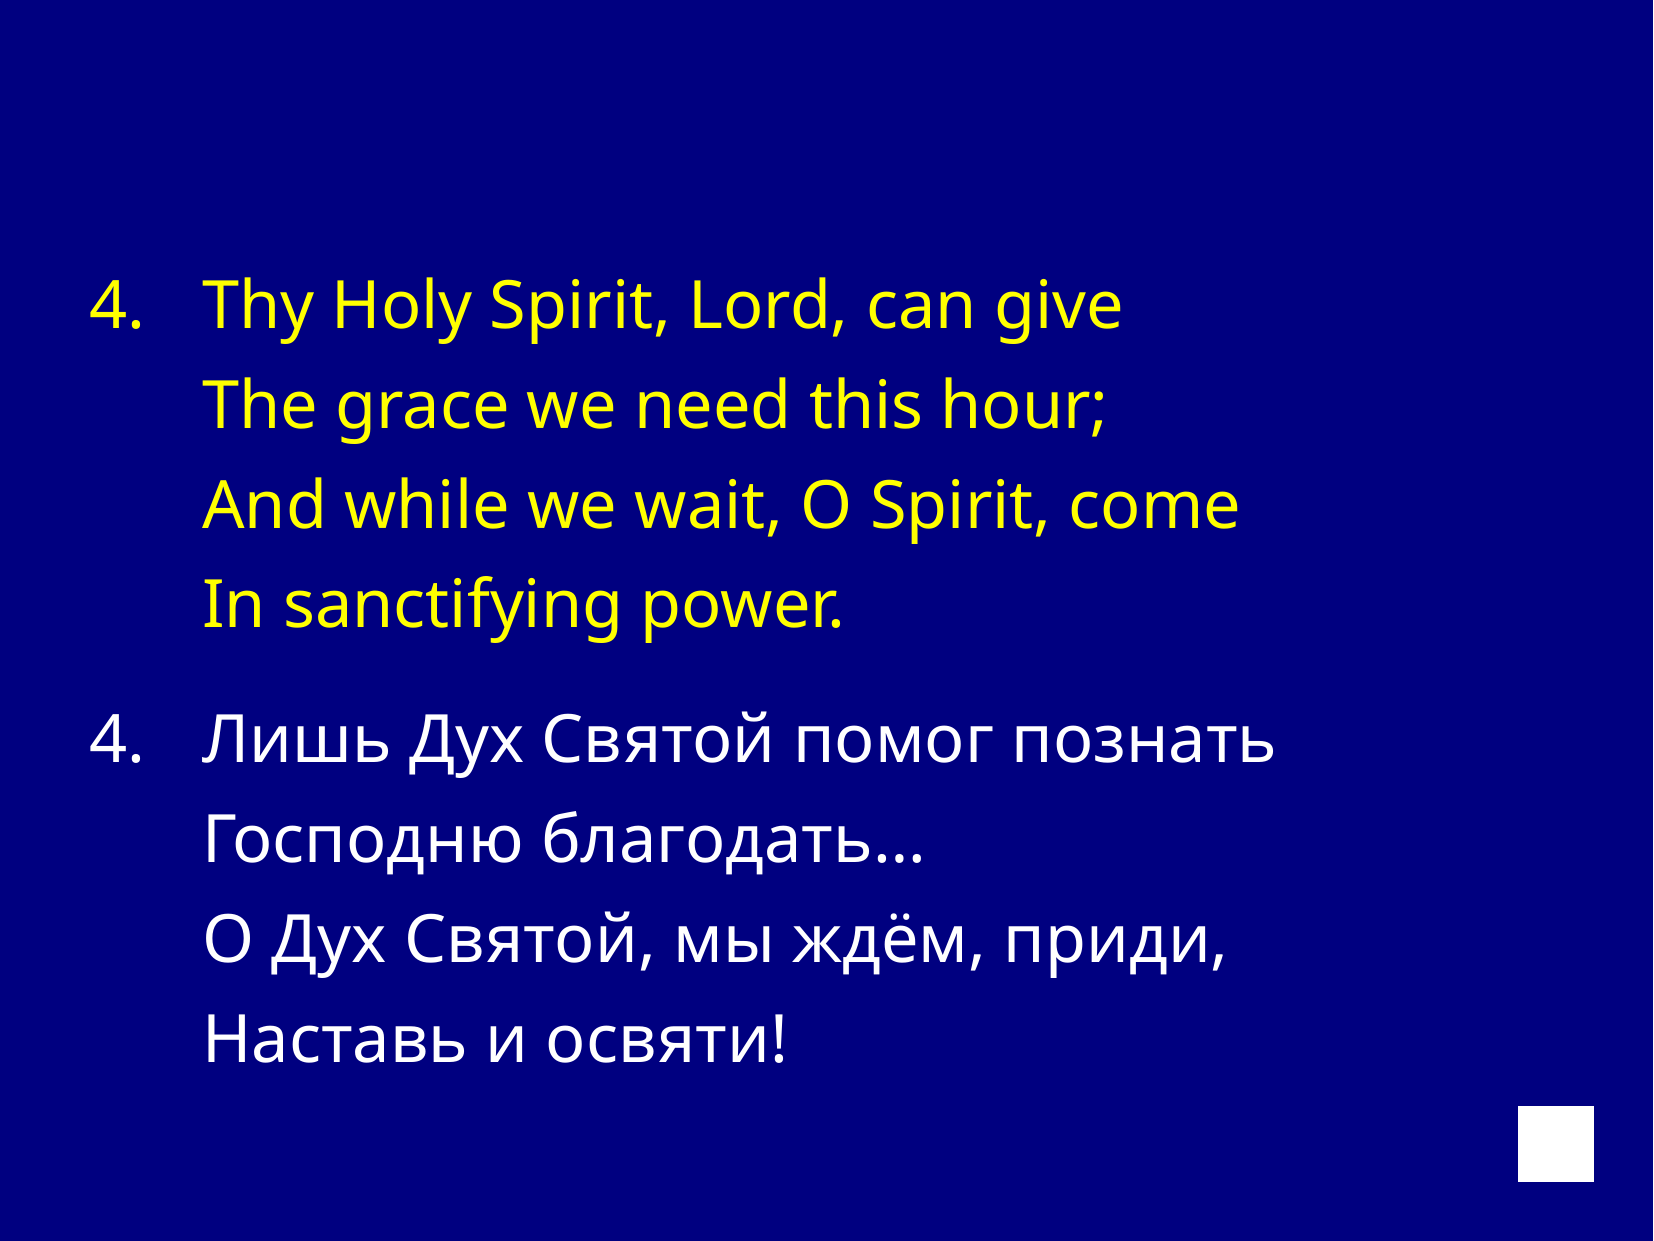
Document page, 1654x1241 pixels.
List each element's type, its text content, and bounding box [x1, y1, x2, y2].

text_box 4. Лишь Дух Святой помог познать Господню благодать… О Дух Святой, мы ждём, приди, Наставь и освяти! [75, 675, 1576, 1163]
text_box [1518, 1106, 1594, 1182]
text_box 4. Thy Holy Spirit, Lord, can give The grace we need this hour; And while we wait, O Spirit, come In sanctifying power. [75, 150, 1576, 638]
